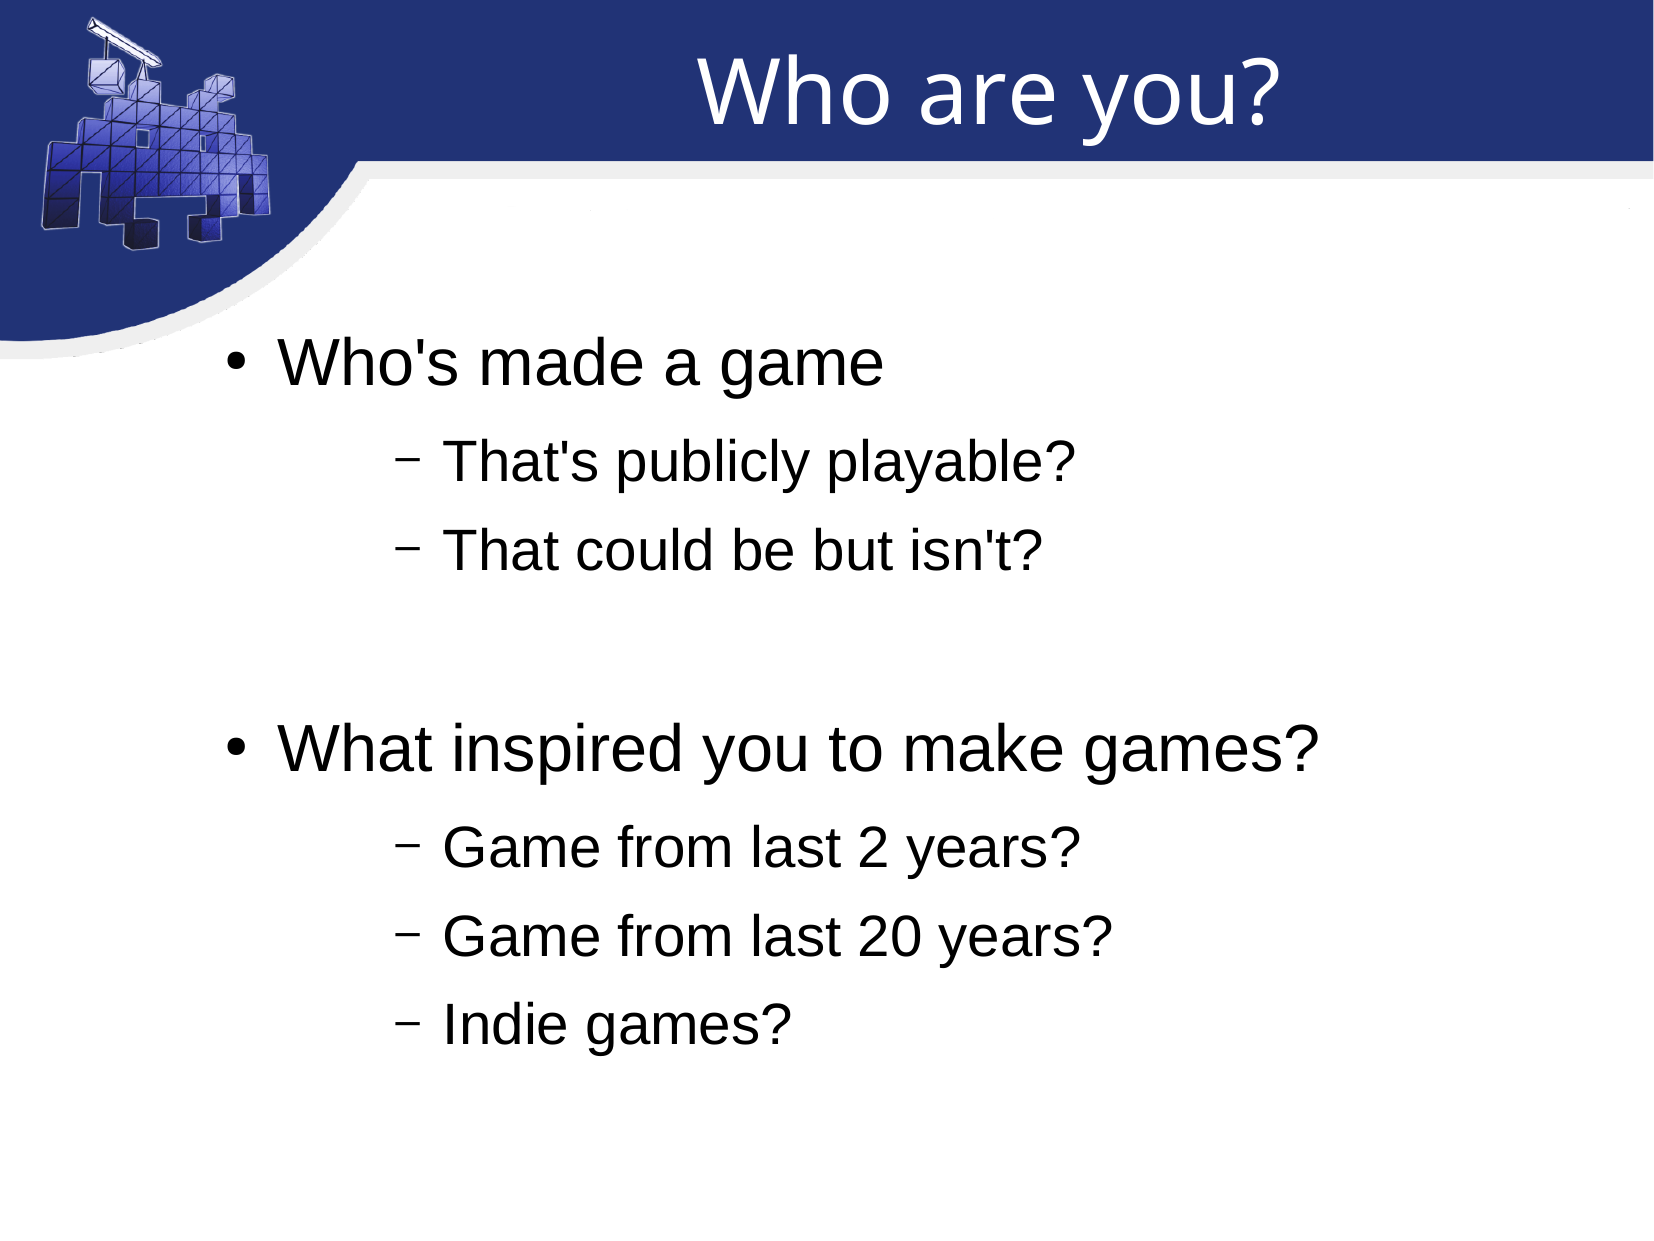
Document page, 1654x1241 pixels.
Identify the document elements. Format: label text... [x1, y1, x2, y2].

picture [0, 0, 1654, 443]
title Who are you? [354, 29, 1625, 148]
list Who's made a game That's publicly playable? That could be but isn't? What inspired you to make games? Game from last 2 years? Game from last 20 years? Indie games? [206, 324, 1595, 1078]
